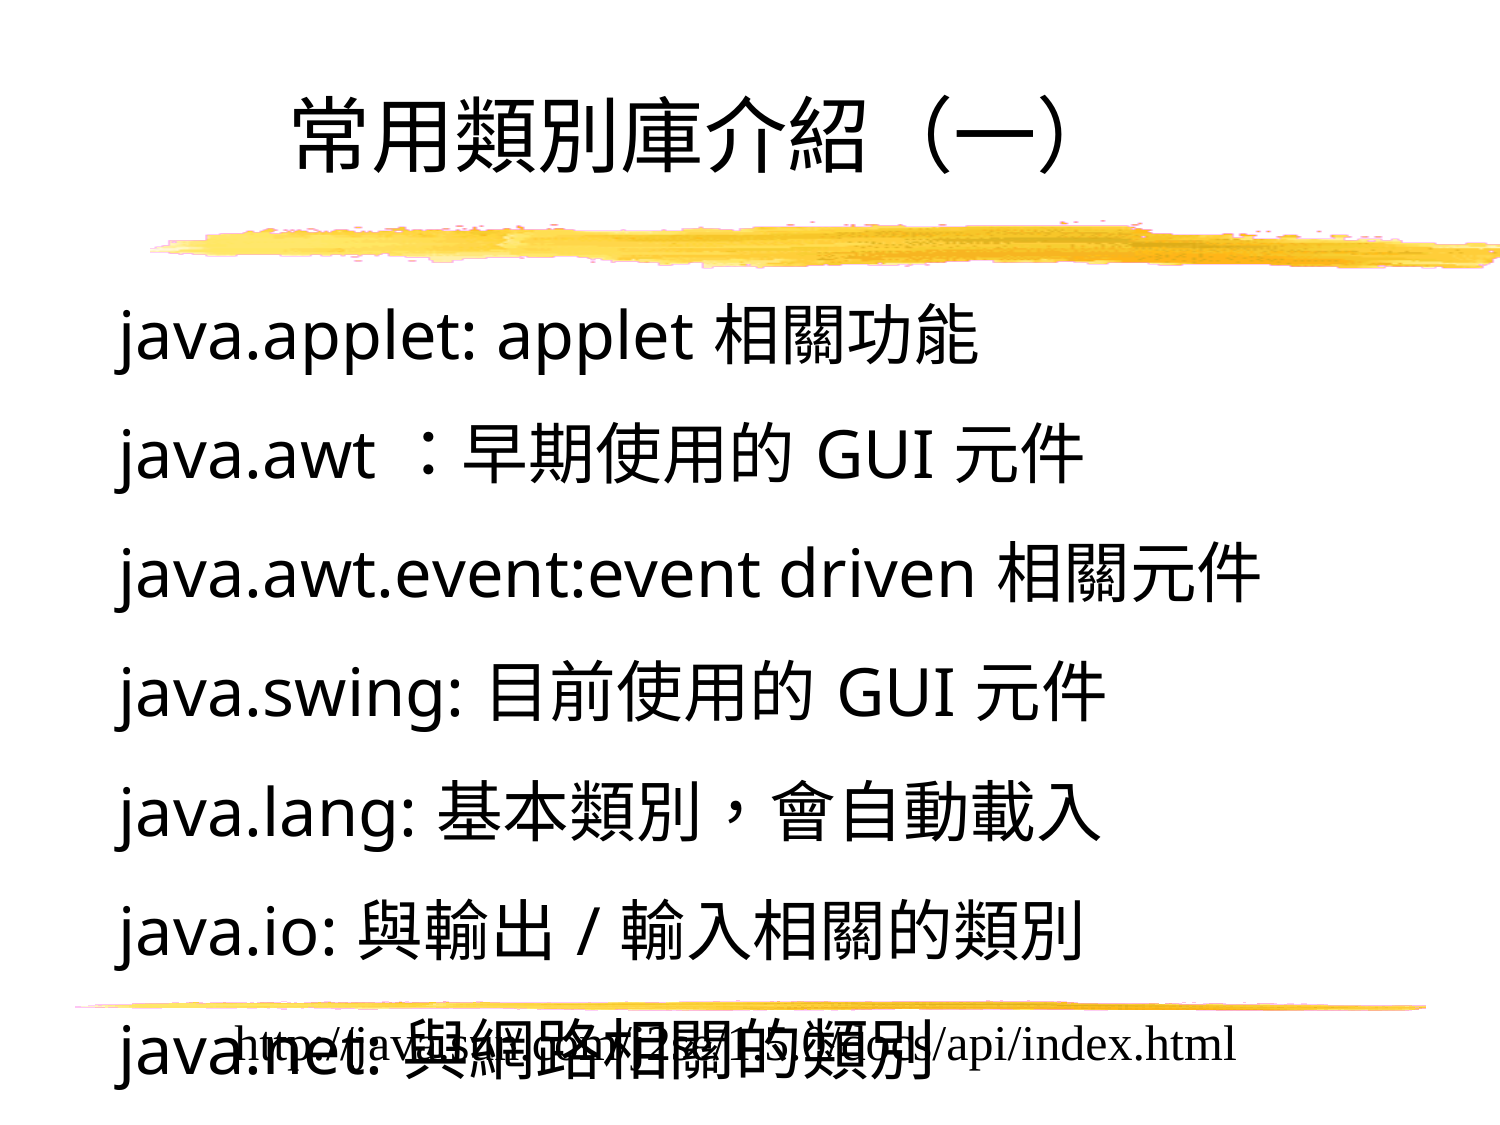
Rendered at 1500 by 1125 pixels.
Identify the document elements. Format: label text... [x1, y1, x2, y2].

title 常用類別庫介紹（一） [66, 35, 1342, 226]
text_box http://java.sun.com/j2se/1.5.0/docs/api/index.html [234, 1015, 1158, 1079]
list java.applet: applet相關功能 java.awt：早期使用的GUI元件 java.awt.event:event driven相關元件 java.swing:目前使用的GUI元件 java.lang:基本類別，會自動載入 java.io:與輸出/輸入相關的類別 java.net:與網路相關的類別 java.util:一些常用的工具類別 [118, 281, 1394, 959]
picture [150, 215, 1500, 279]
picture [75, 999, 1426, 1013]
